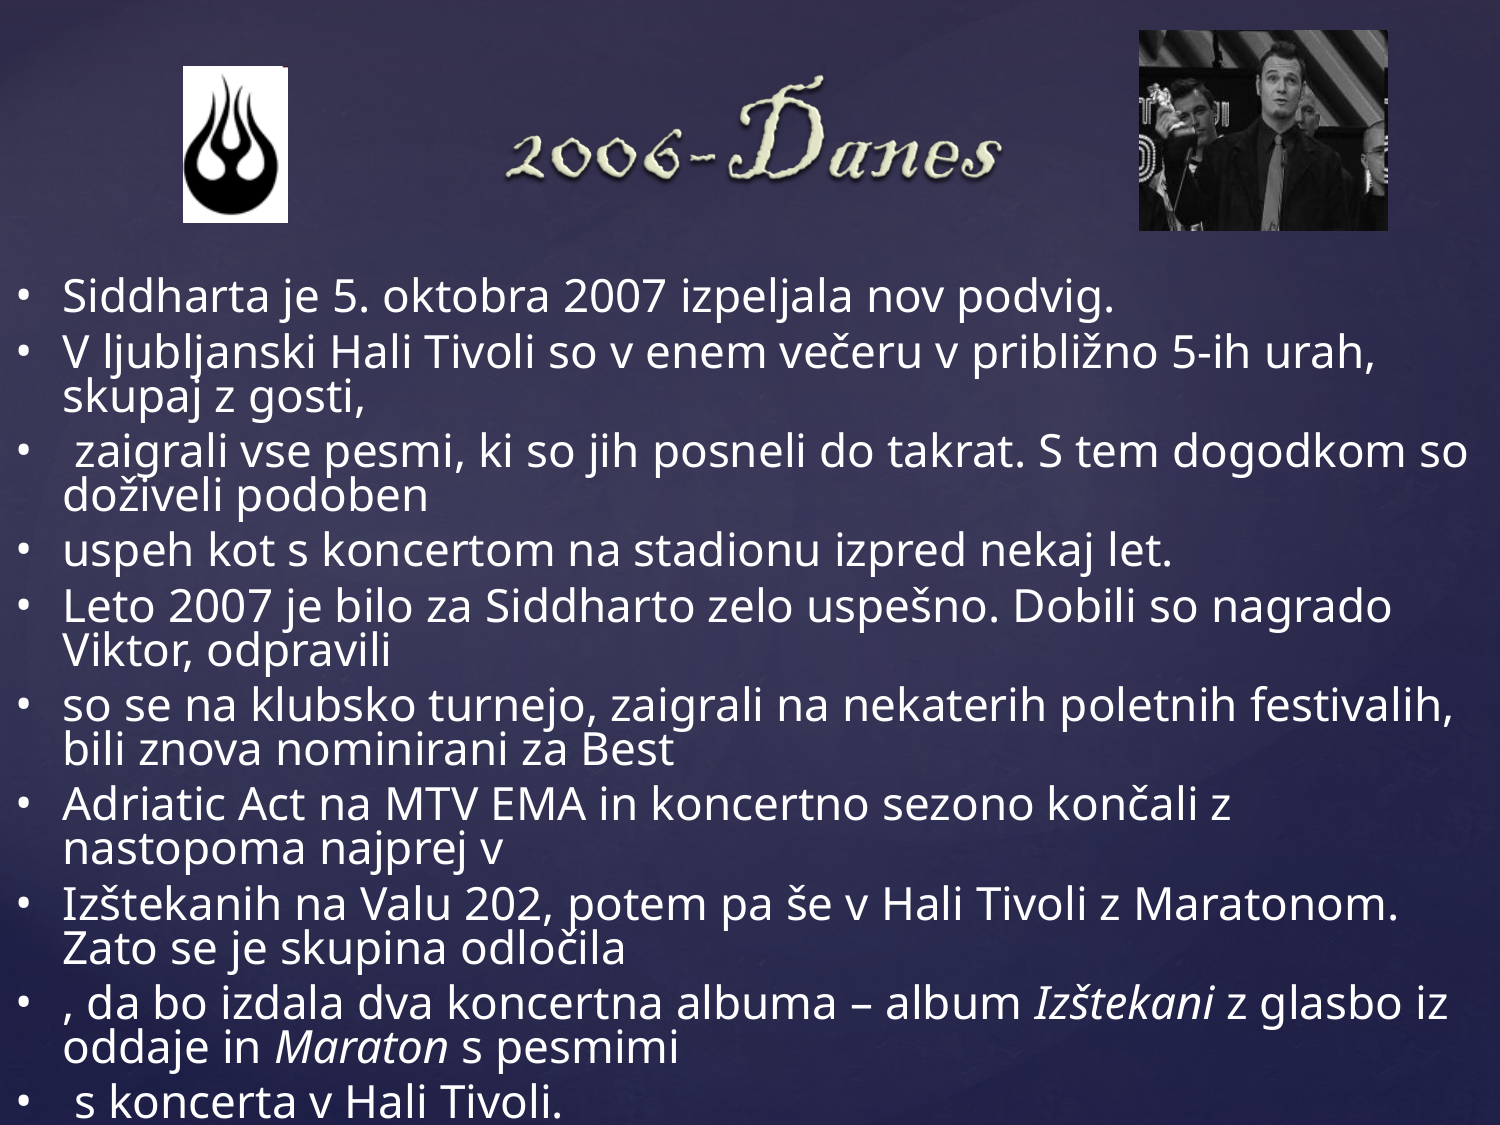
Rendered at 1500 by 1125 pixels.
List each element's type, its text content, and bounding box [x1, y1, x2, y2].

picture [73, 29, 1426, 234]
list Siddharta je 5. oktobra 2007 izpeljala nov podvig. V ljubljanski Hali Tivoli so v enem večeru v približno 5-ih urah, skupaj z gosti, zaigrali vse pesmi, ki so jih posneli do takrat. S tem dogodkom so doživeli podoben uspeh kot s koncertom na stadionu izpred nekaj let. Leto 2007 je bilo za Siddharto zelo uspešno. Dobili so nagrado Viktor, odpravili so se na klubsko turnejo, zaigrali na nekaterih poletnih festivalih, bili znova nominirani za Best Adriatic Act na MTV EMA in koncertno sezono končali z nastopoma najprej v Izštekanih na Valu 202, potem pa še v Hali Tivoli z Maratonom. Zato se je skupina odločila , da bo izdala dva koncertna albuma – album Izštekani z glasbo iz oddaje in Maraton s pesmimi s koncerta v Hali Tivoli. Na dan izida plošč je skupina v BTC-ju naredila še razstavo koncertnih fotografij, ki jih je v obdobju 2006/07 posnel Aleksander Remec. Skupina uspešno deluje še naprej in se bo kmalu začela pripravljati na izid novega studijskega albuma. [0, 270, 1497, 1125]
